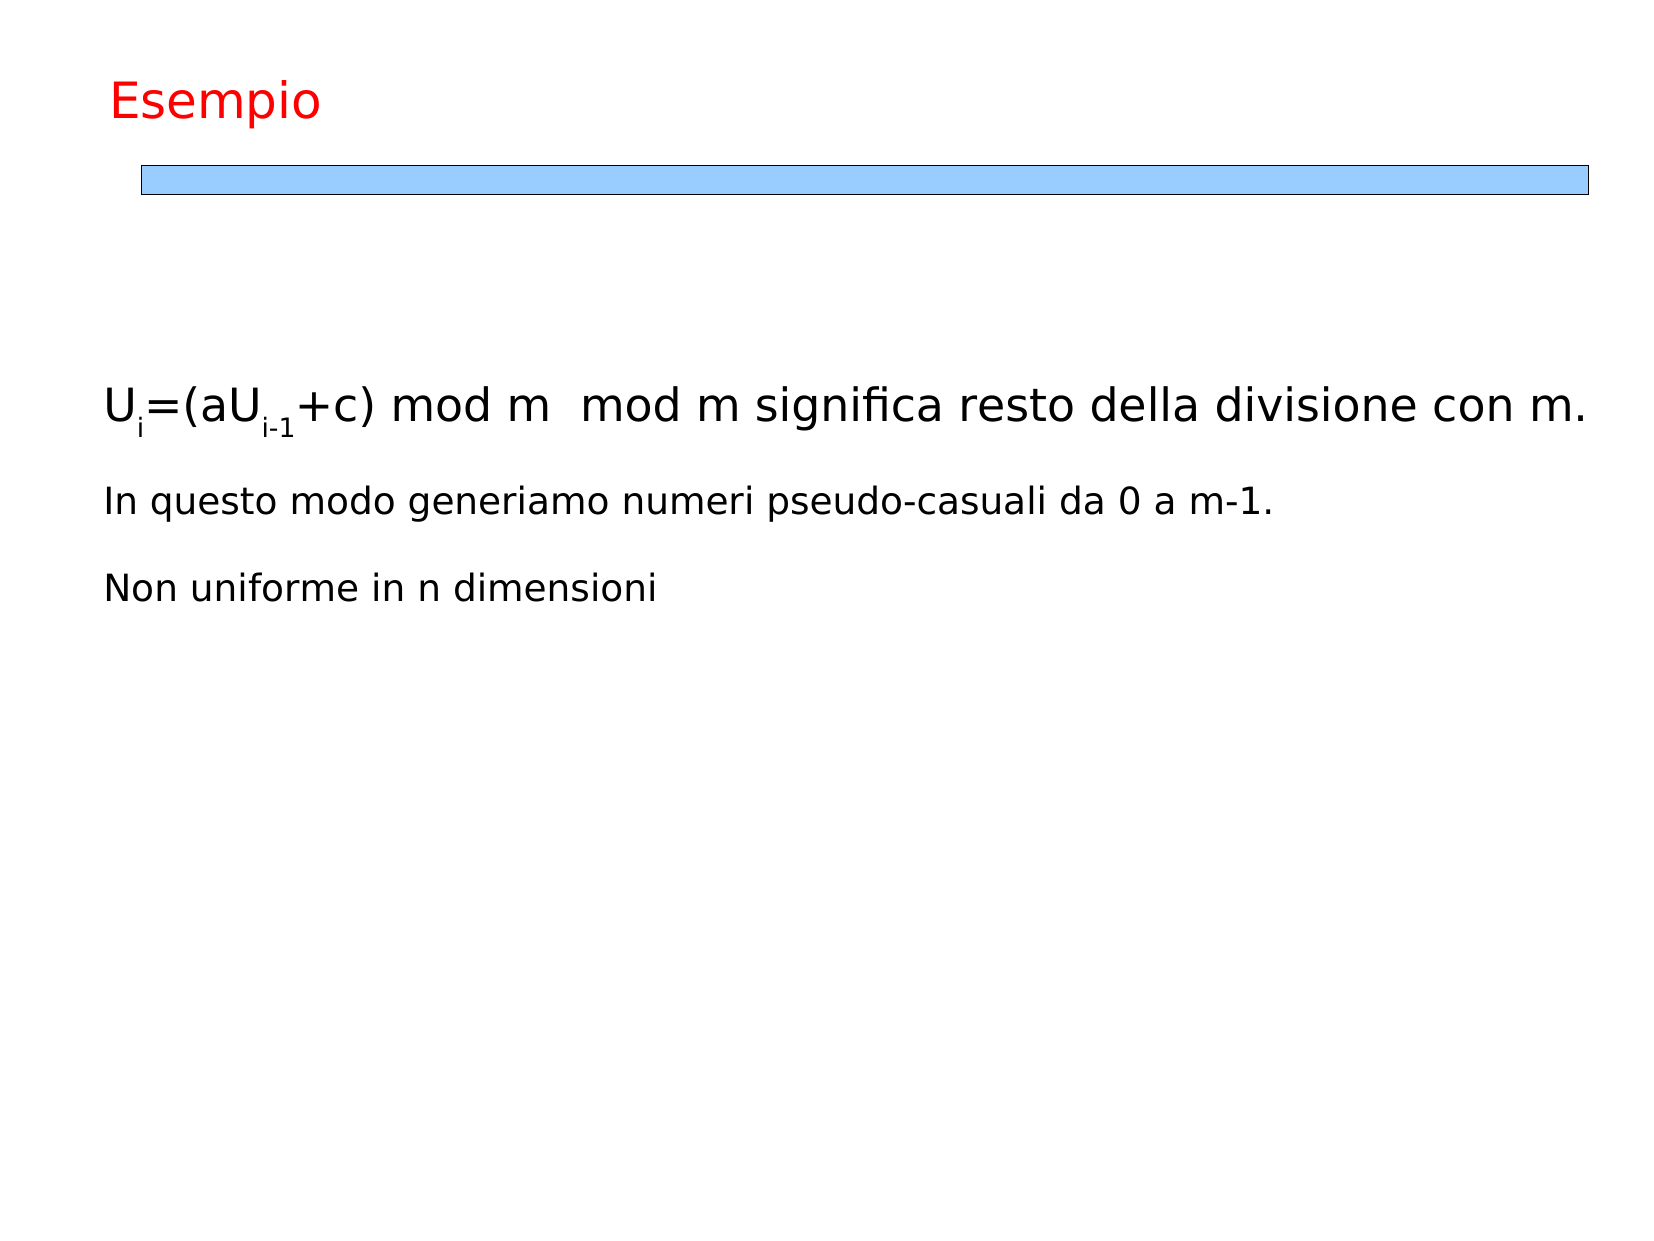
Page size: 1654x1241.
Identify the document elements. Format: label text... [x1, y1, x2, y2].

text_box Esempio [59, 64, 1536, 196]
text_box In questo modo generiamo numeri pseudo-casuali da 0 a m-1. Non uniforme in n dimensioni [88, 472, 1565, 618]
text_box Ui=(aUi-1+c) mod m mod m significa resto della divisione con m. [88, 372, 1625, 451]
